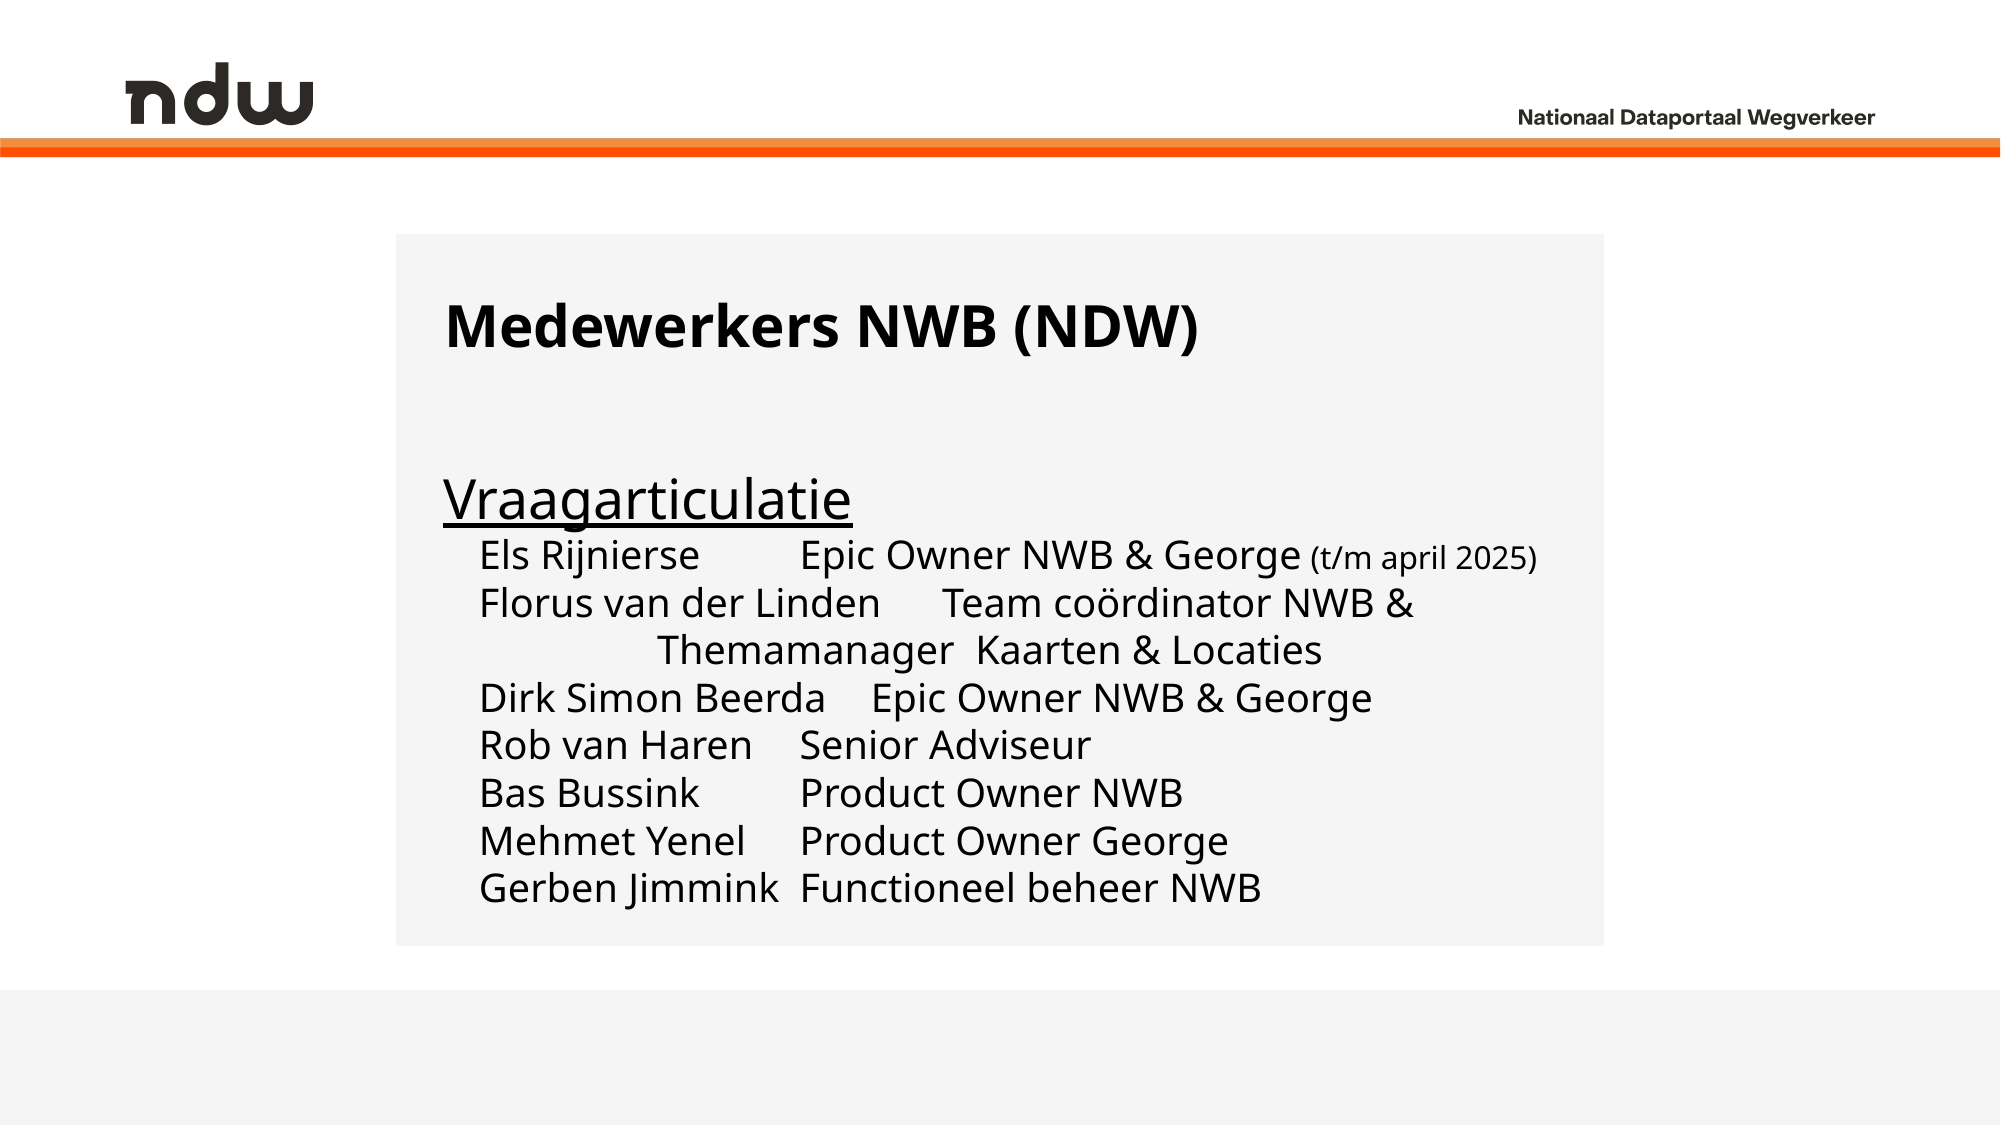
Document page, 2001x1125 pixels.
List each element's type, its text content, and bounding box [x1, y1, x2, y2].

list Vraagarticulatie Els Rijnierse Epic Owner NWB & George (t/m april 2025) Florus van der Linden Team coördinator NWB & Themamanager Kaarten & Locaties Dirk Simon Beerda Epic Owner NWB & George Rob van Haren Senior Adviseur Bas Bussink Product Owner NWB Mehmet Yenel Product Owner George Gerben Jimmink Functioneel beheer NWB [428, 343, 1597, 877]
title Medewerkers NWB (NDW) [428, 248, 1597, 343]
